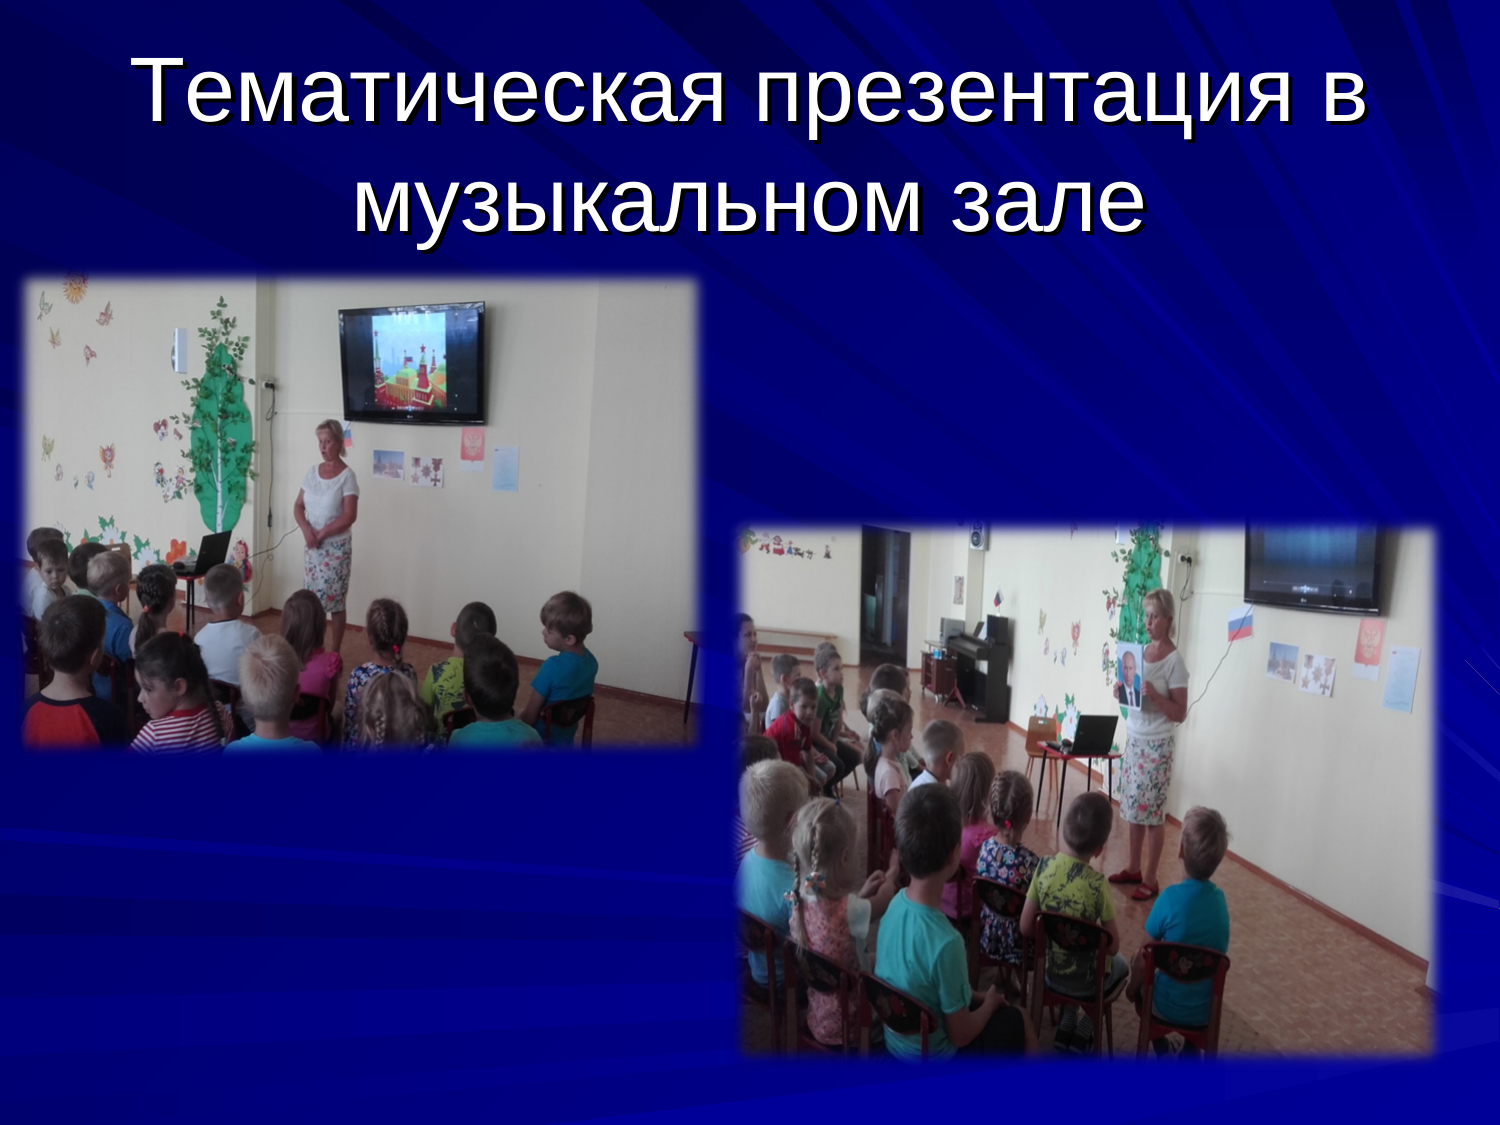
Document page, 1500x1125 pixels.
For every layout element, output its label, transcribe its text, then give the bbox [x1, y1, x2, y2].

picture [7, 261, 715, 765]
title Тематическая презентация в музыкальном зале [75, 45, 1426, 234]
picture [723, 511, 1452, 1074]
